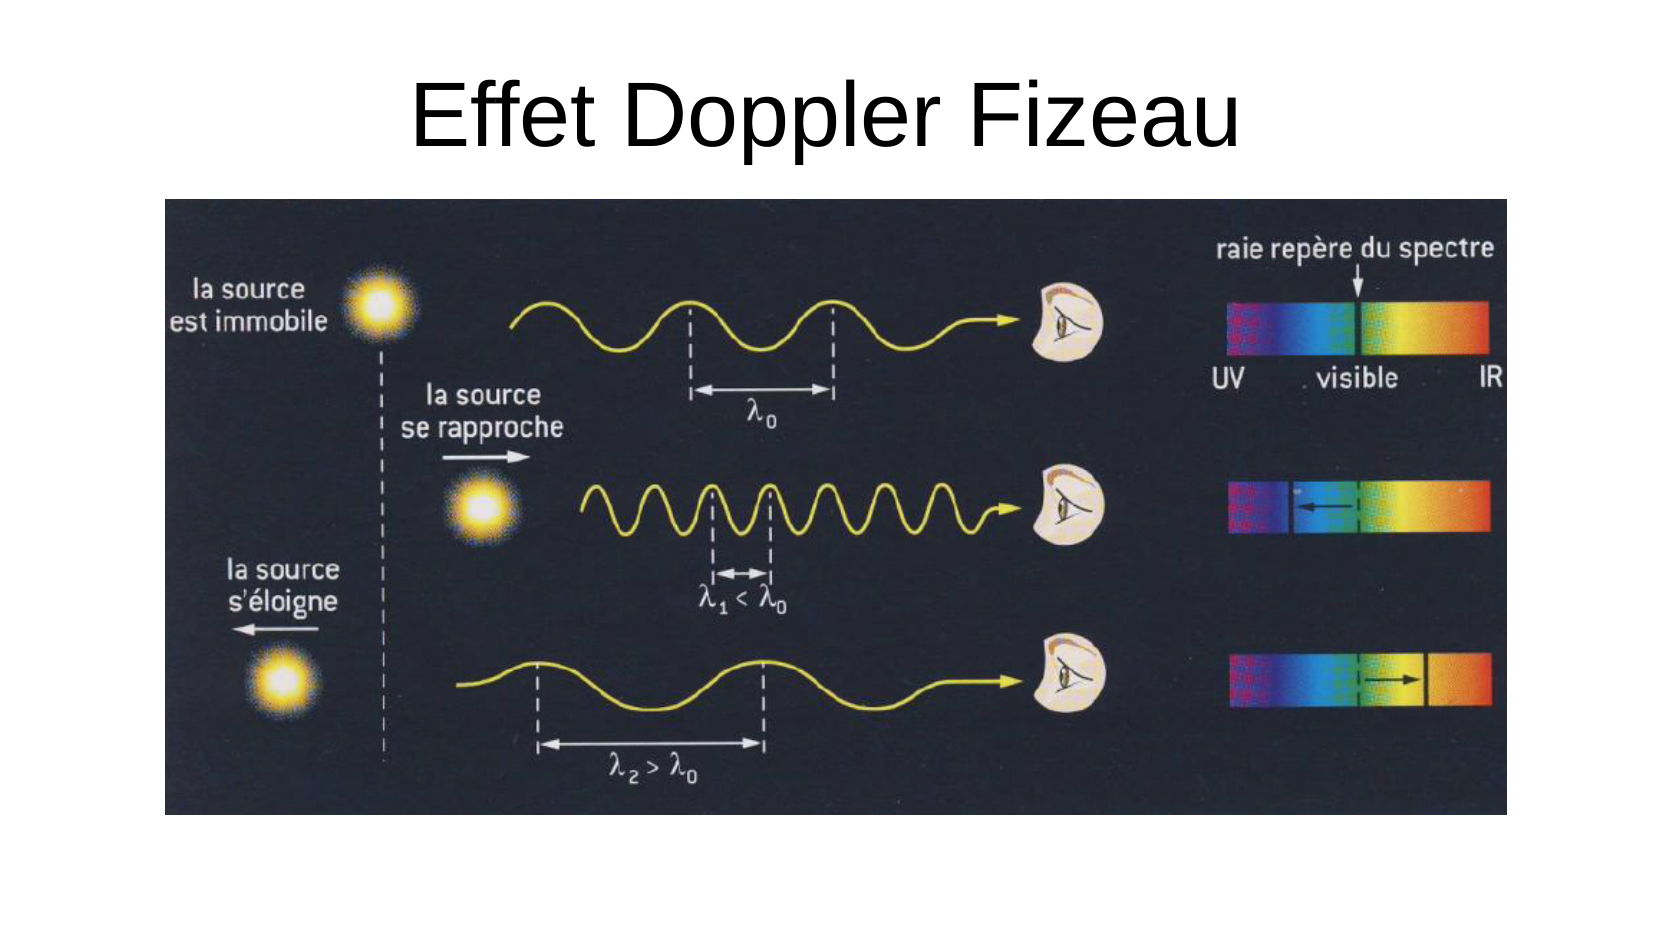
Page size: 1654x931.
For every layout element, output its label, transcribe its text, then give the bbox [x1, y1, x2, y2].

title Effet Doppler Fizeau [82, 37, 1571, 193]
picture [165, 199, 1507, 815]
